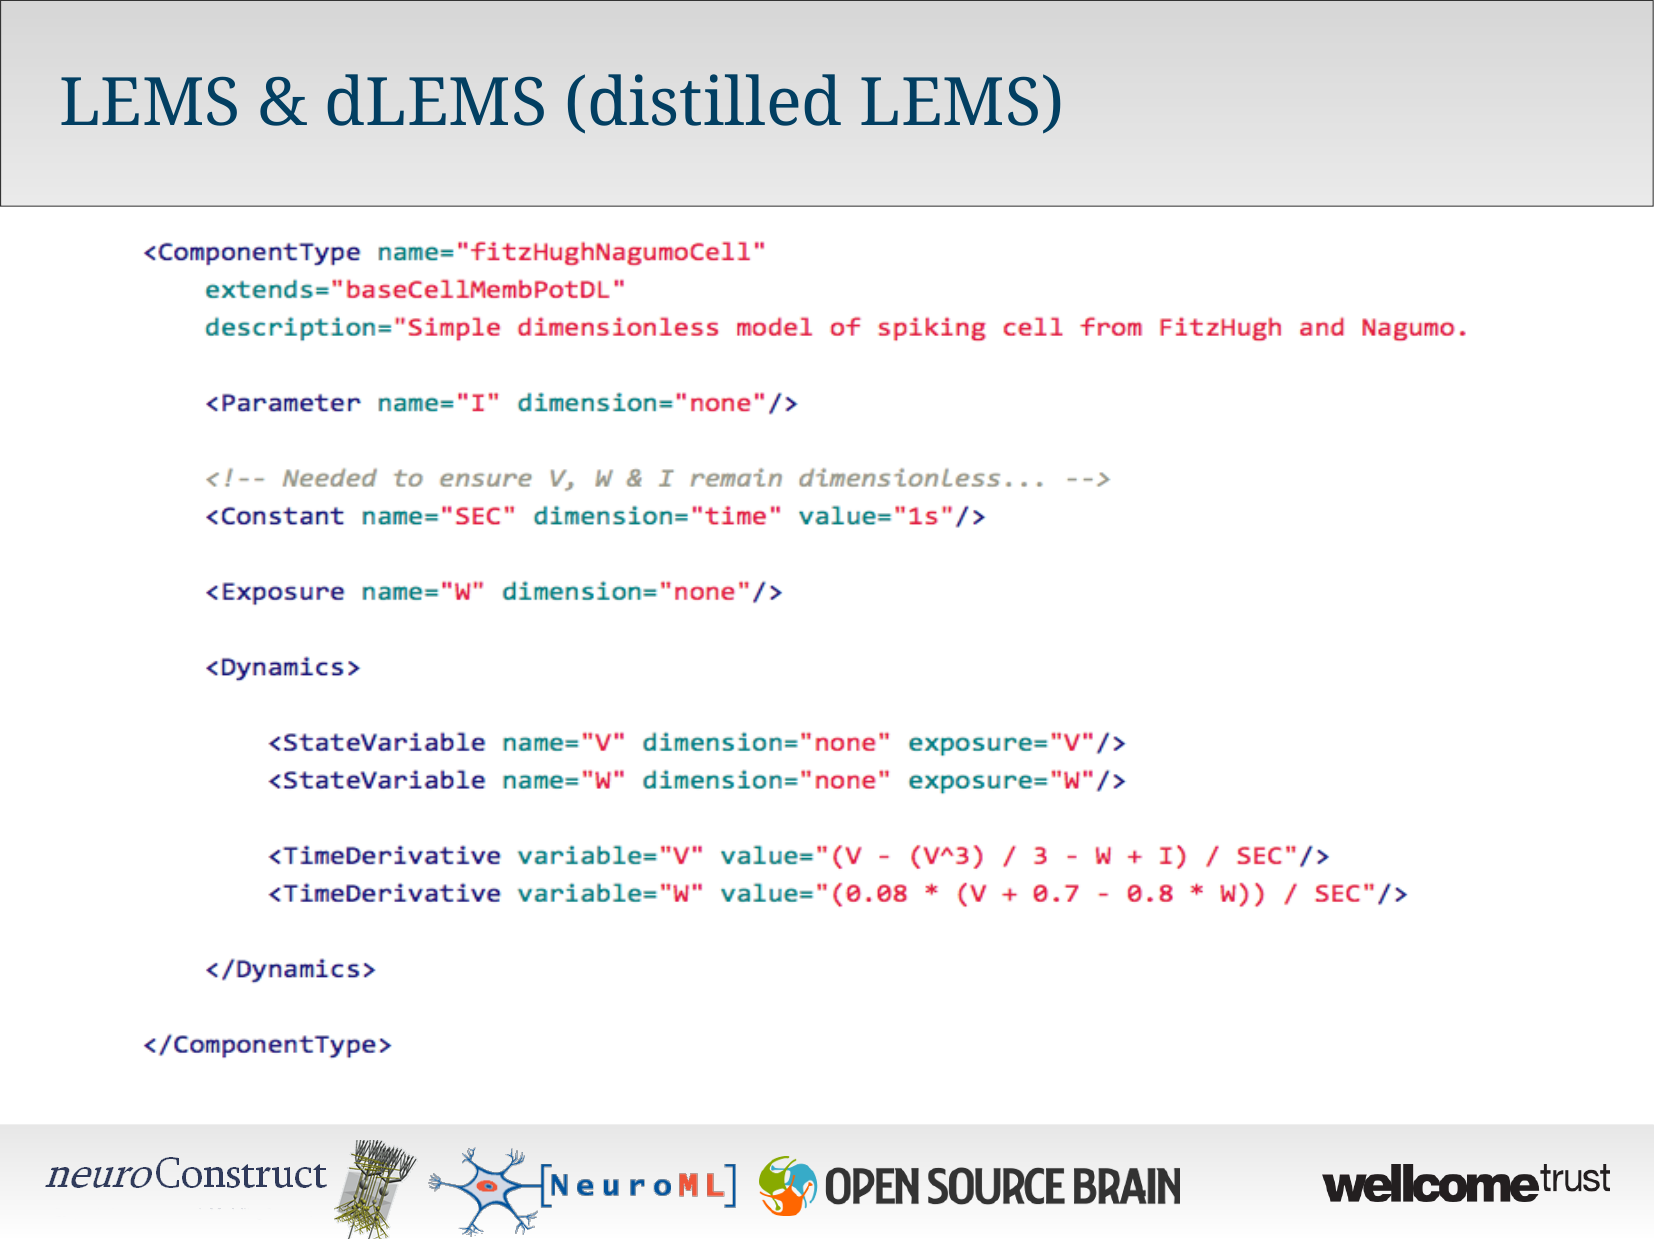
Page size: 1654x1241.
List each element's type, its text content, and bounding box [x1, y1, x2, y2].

picture [759, 1156, 1180, 1216]
picture [32, 1140, 419, 1239]
picture [118, 207, 1473, 1075]
picture [1322, 1164, 1610, 1202]
picture [428, 1147, 736, 1237]
title LEMS & dLEMS (distilled LEMS) [59, 29, 1595, 177]
